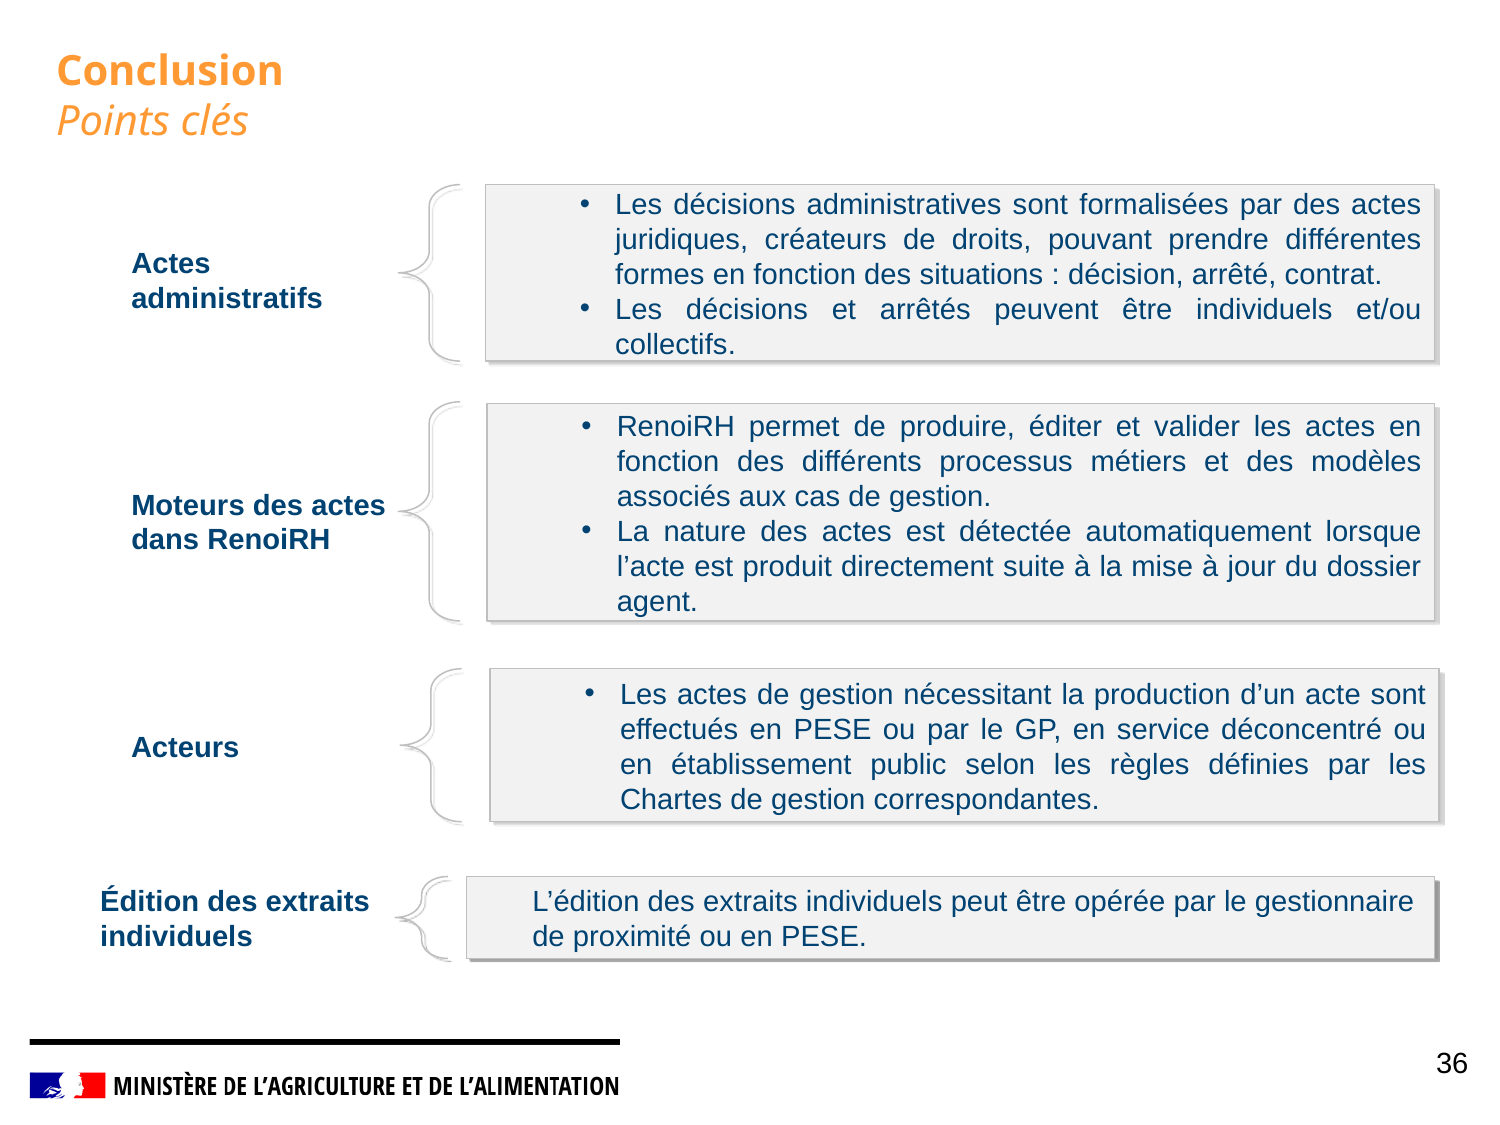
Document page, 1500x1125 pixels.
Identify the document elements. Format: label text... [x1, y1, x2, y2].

text_box L’édition des extraits individuels peut être opérée par le gestionnaire de proximité ou en PESE. [466, 876, 1434, 958]
text_box Acteurs [72, 657, 419, 834]
text_box Conclusion Points clés [41, 36, 1458, 143]
text_box Actes administratifs [72, 185, 417, 373]
text_box Moteurs des actes dans RenoiRH [72, 433, 417, 609]
picture [29, 1039, 620, 1099]
text_box Les décisions administratives sont formalisées par des actes juridiques, créateurs de droits, pouvant prendre différentes formes en fonction des situations : décision, arrêté, contrat. Les décisions et arrêtés peuvent être individuels et/ou collectifs. [485, 185, 1434, 361]
text_box Les actes de gestion nécessitant la production d’un acte sont effectués en PESE ou par le GP, en service déconcentré ou en établissement public selon les règles définies par les Chartes de gestion correspondantes. [490, 669, 1439, 822]
text_box RenoiRH permet de produire, éditer et valider les actes en fonction des différents processus métiers et des modèles associés aux cas de gestion. La nature des actes est détectée automatiquement lorsque l’acte est produit directement suite à la mise à jour du dossier agent. [487, 403, 1434, 621]
text_box Édition des extraits individuels [41, 848, 386, 987]
